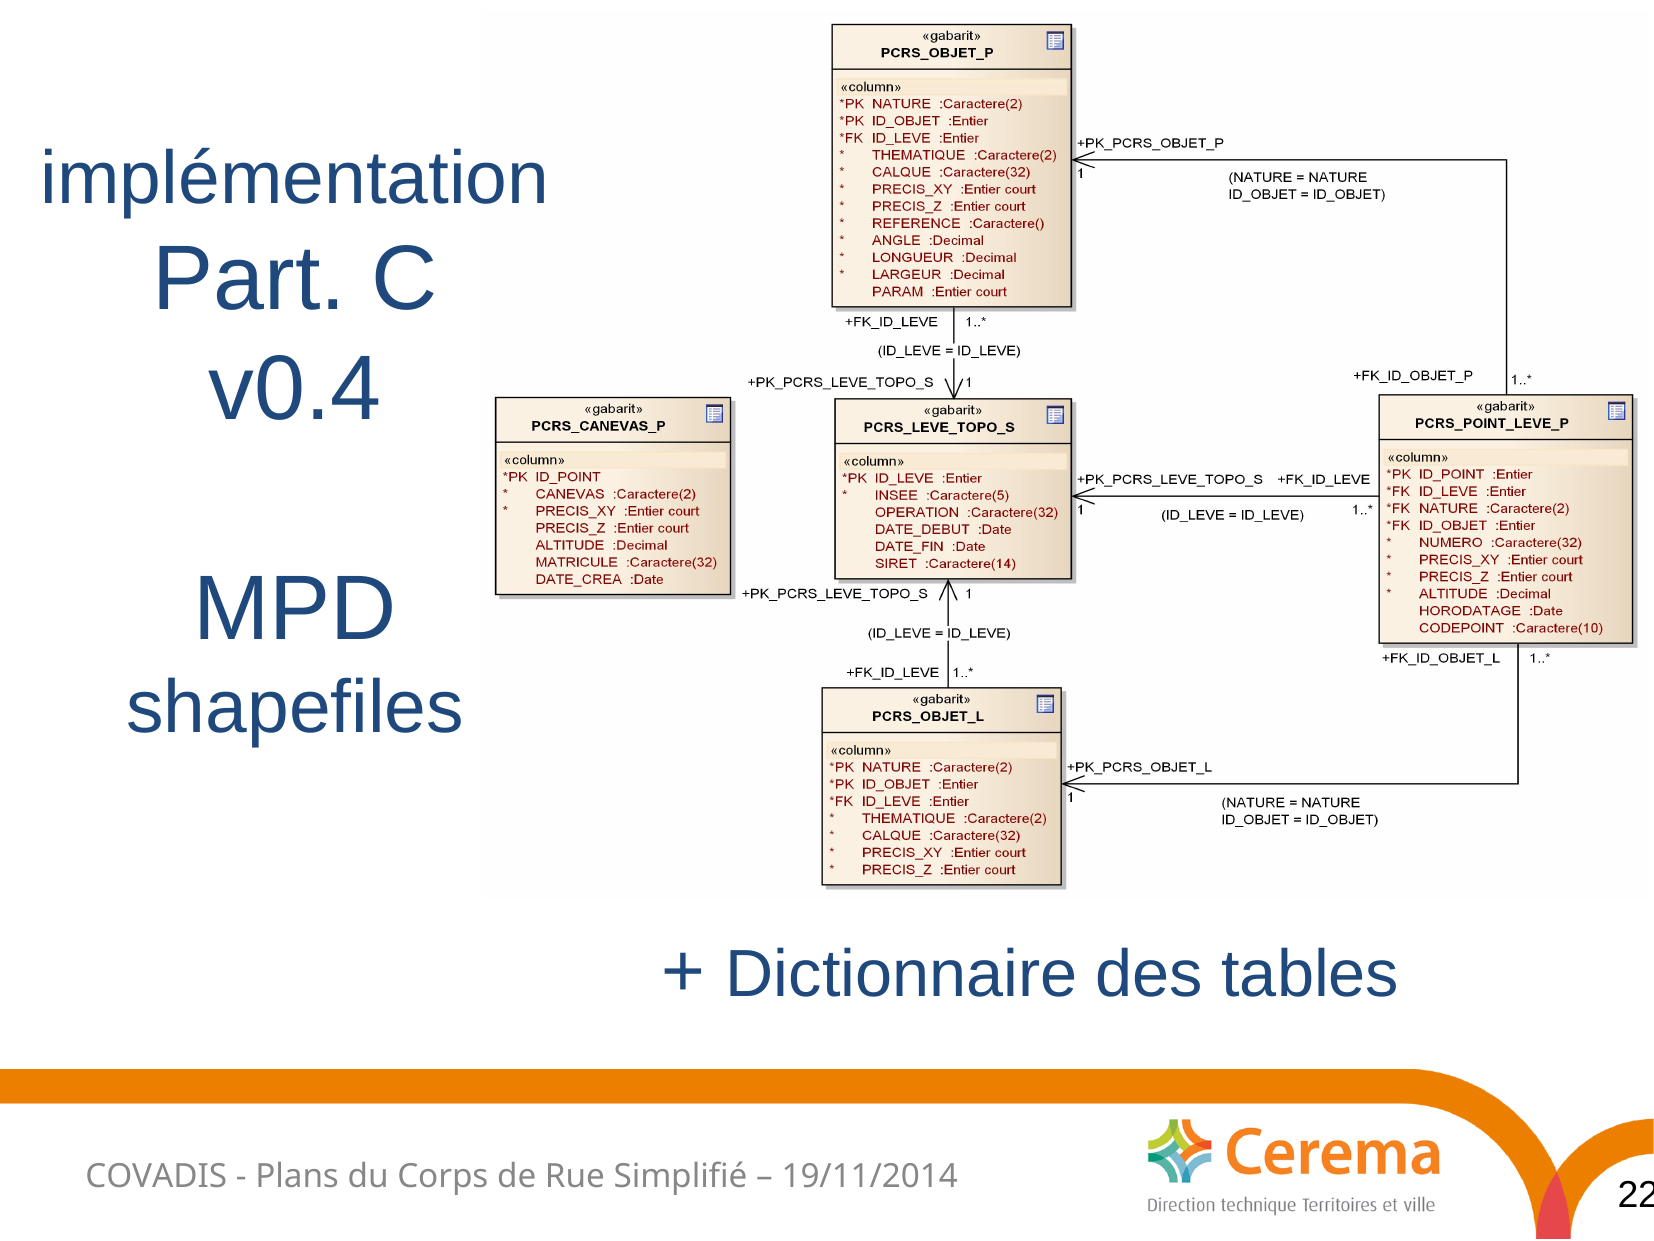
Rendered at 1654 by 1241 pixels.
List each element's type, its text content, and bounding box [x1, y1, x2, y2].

picture [0, 1069, 1654, 1239]
title implémentation Part. C v0.4 MPD shapefiles [23, 25, 568, 851]
text_box + Dictionnaire des tables [646, 914, 1414, 1020]
picture [481, 11, 1648, 899]
picture [1644, 1194, 1654, 1204]
